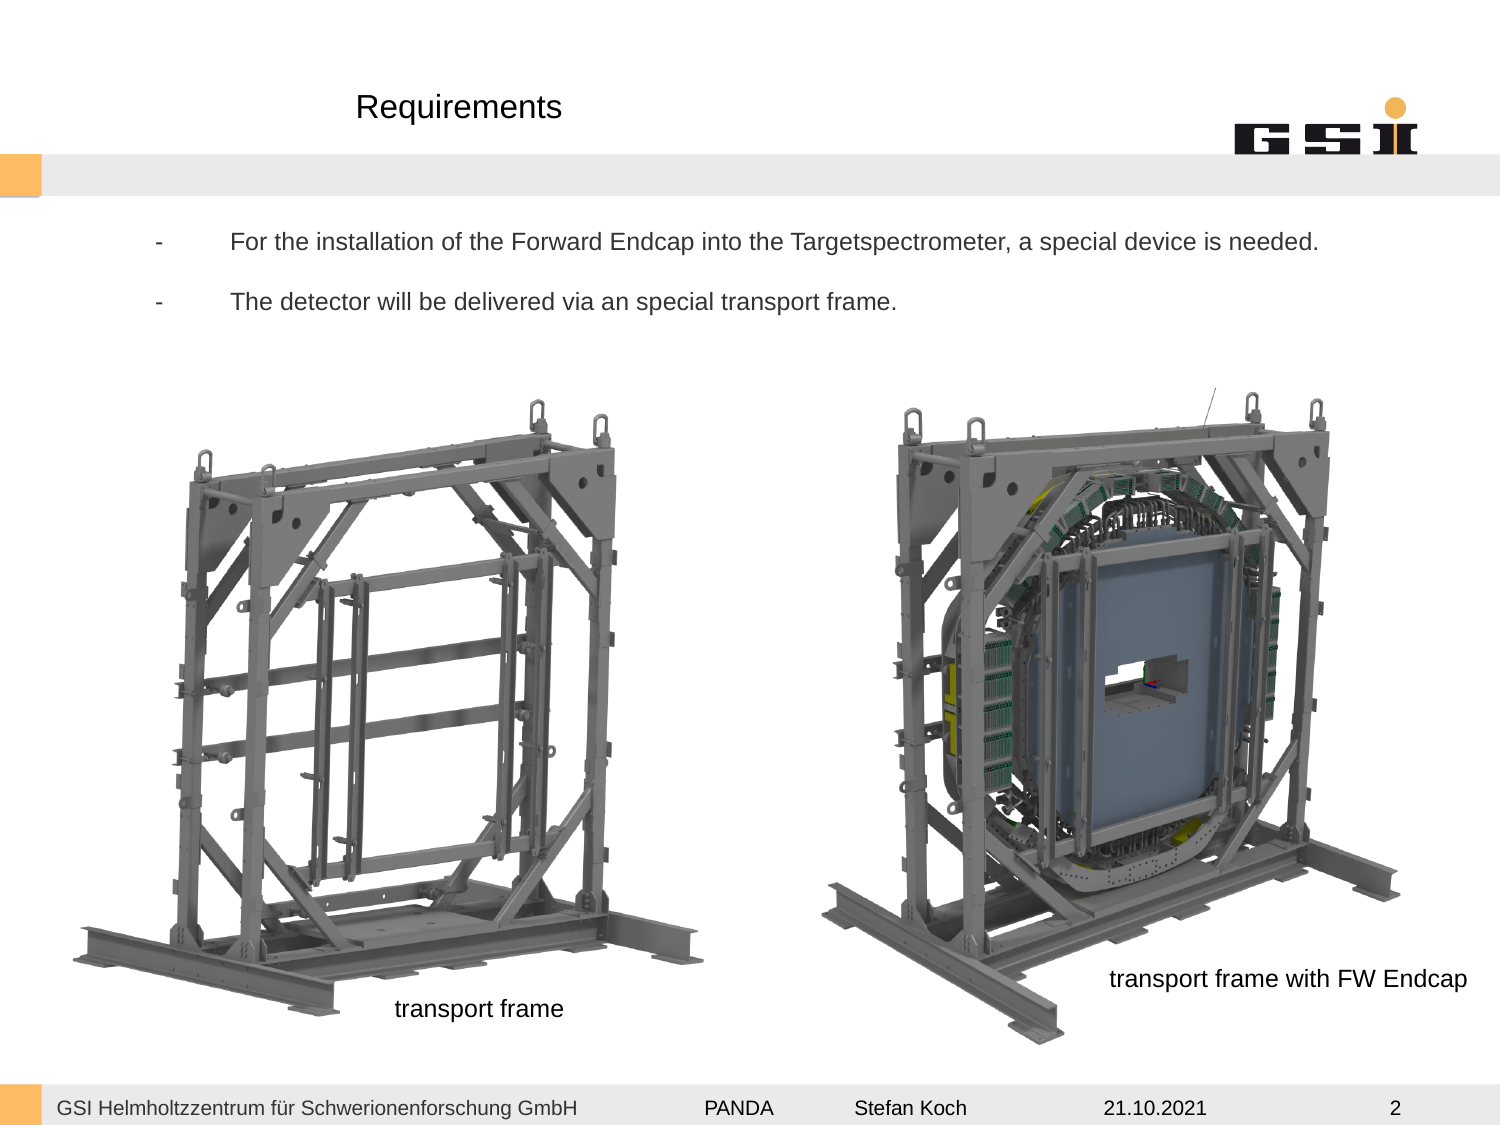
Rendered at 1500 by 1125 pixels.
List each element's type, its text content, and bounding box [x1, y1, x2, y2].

text_box transport frame with FW Endcap [1094, 957, 1484, 1001]
picture [812, 388, 1411, 1051]
text_box transport frame [379, 987, 580, 1031]
picture [60, 389, 710, 1023]
text_box - For the installation of the Forward Endcap into the Targetspectrometer, a special device is needed. - The detector will be delivered via an special transport frame. [69, 218, 1417, 1023]
picture [1233, 95, 1419, 154]
text_box Requirements [195, 80, 1186, 162]
